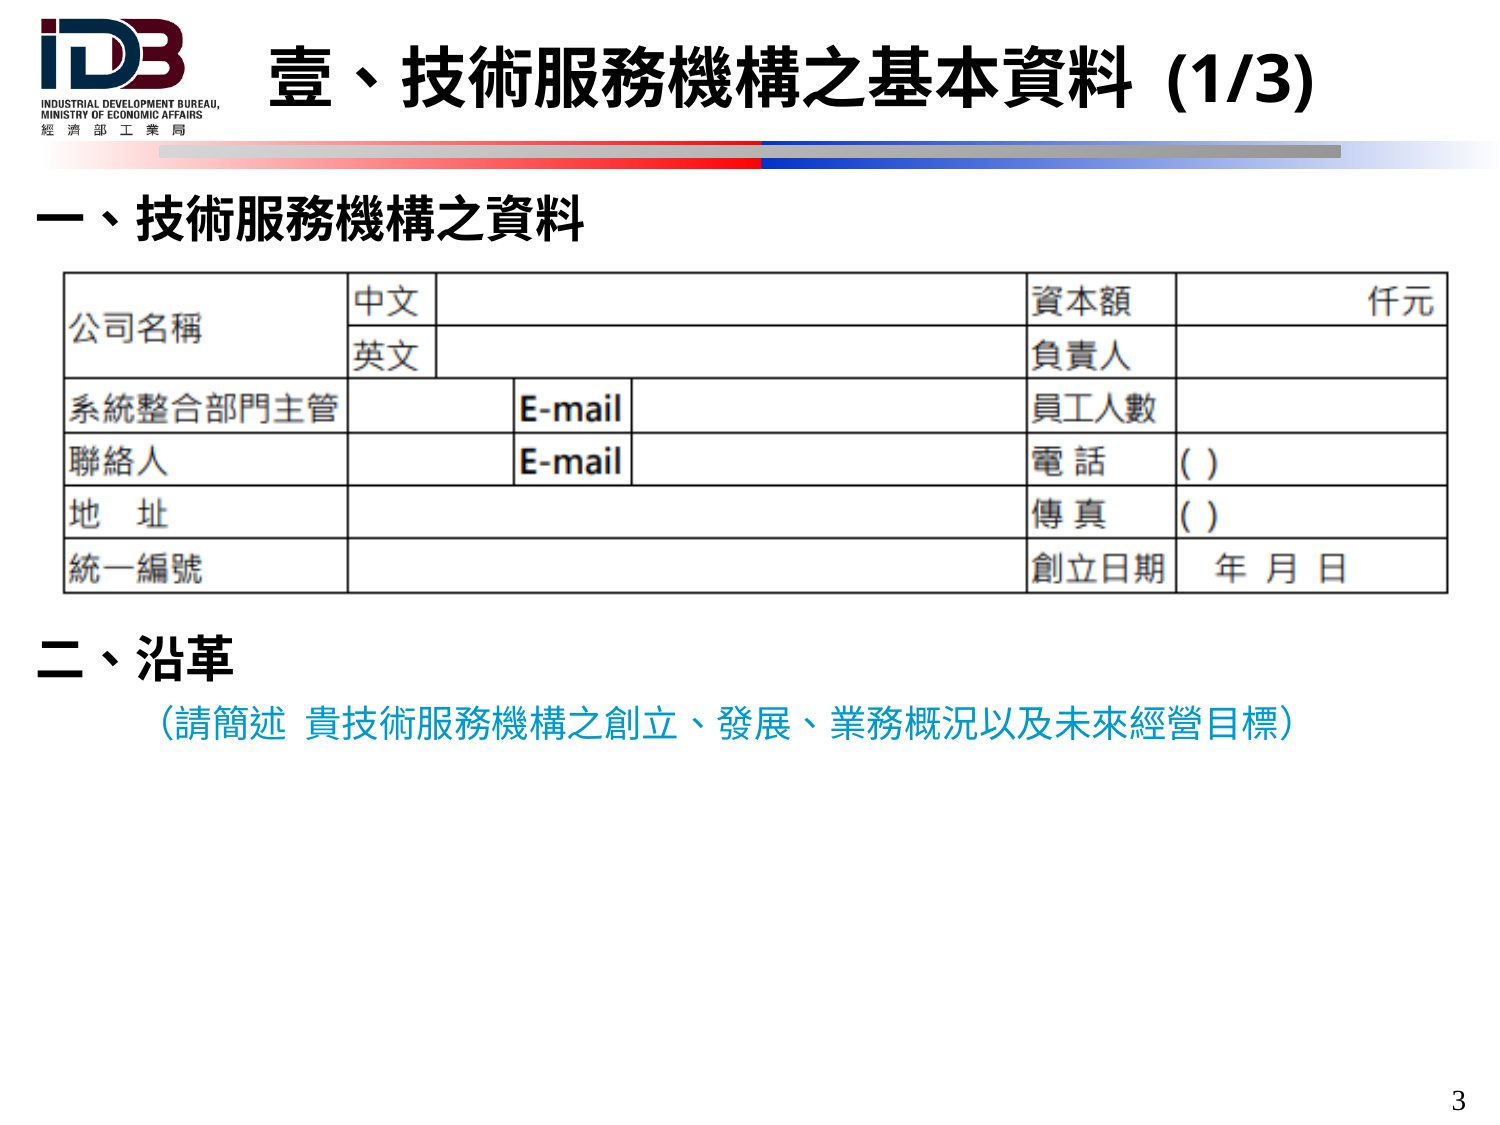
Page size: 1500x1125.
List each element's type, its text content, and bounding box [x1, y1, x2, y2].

text_box 壹、技術服務機構之基本資料 (1/3) [200, 27, 1383, 124]
text_box 二、沿革 （請簡述 貴技術服務機構之創立、發展、業務概況以及未來經營目標） [20, 620, 1357, 750]
picture [53, 266, 1470, 605]
text_box 一、技術服務機構之資料 [20, 179, 1357, 252]
text_box [159, 146, 1341, 158]
